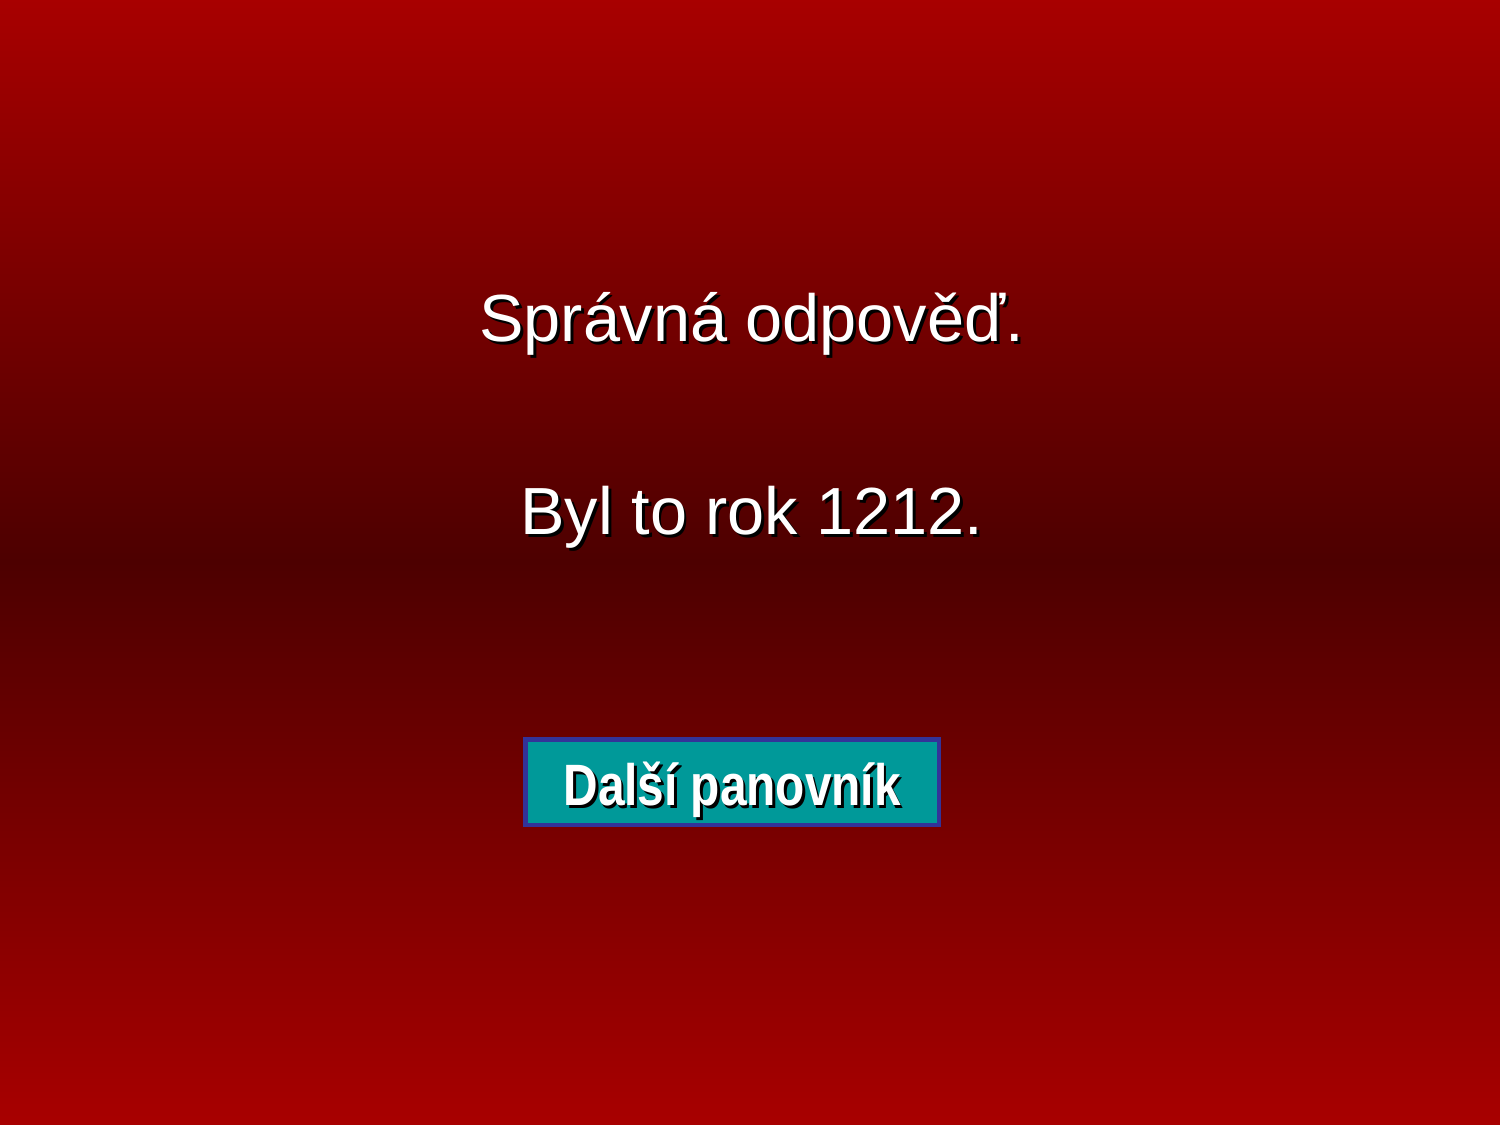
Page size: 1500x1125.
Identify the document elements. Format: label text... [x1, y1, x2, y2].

list Správná odpověď. Byl to rok 1212. [76, 267, 1427, 1011]
text_box Další panovník [525, 739, 939, 826]
